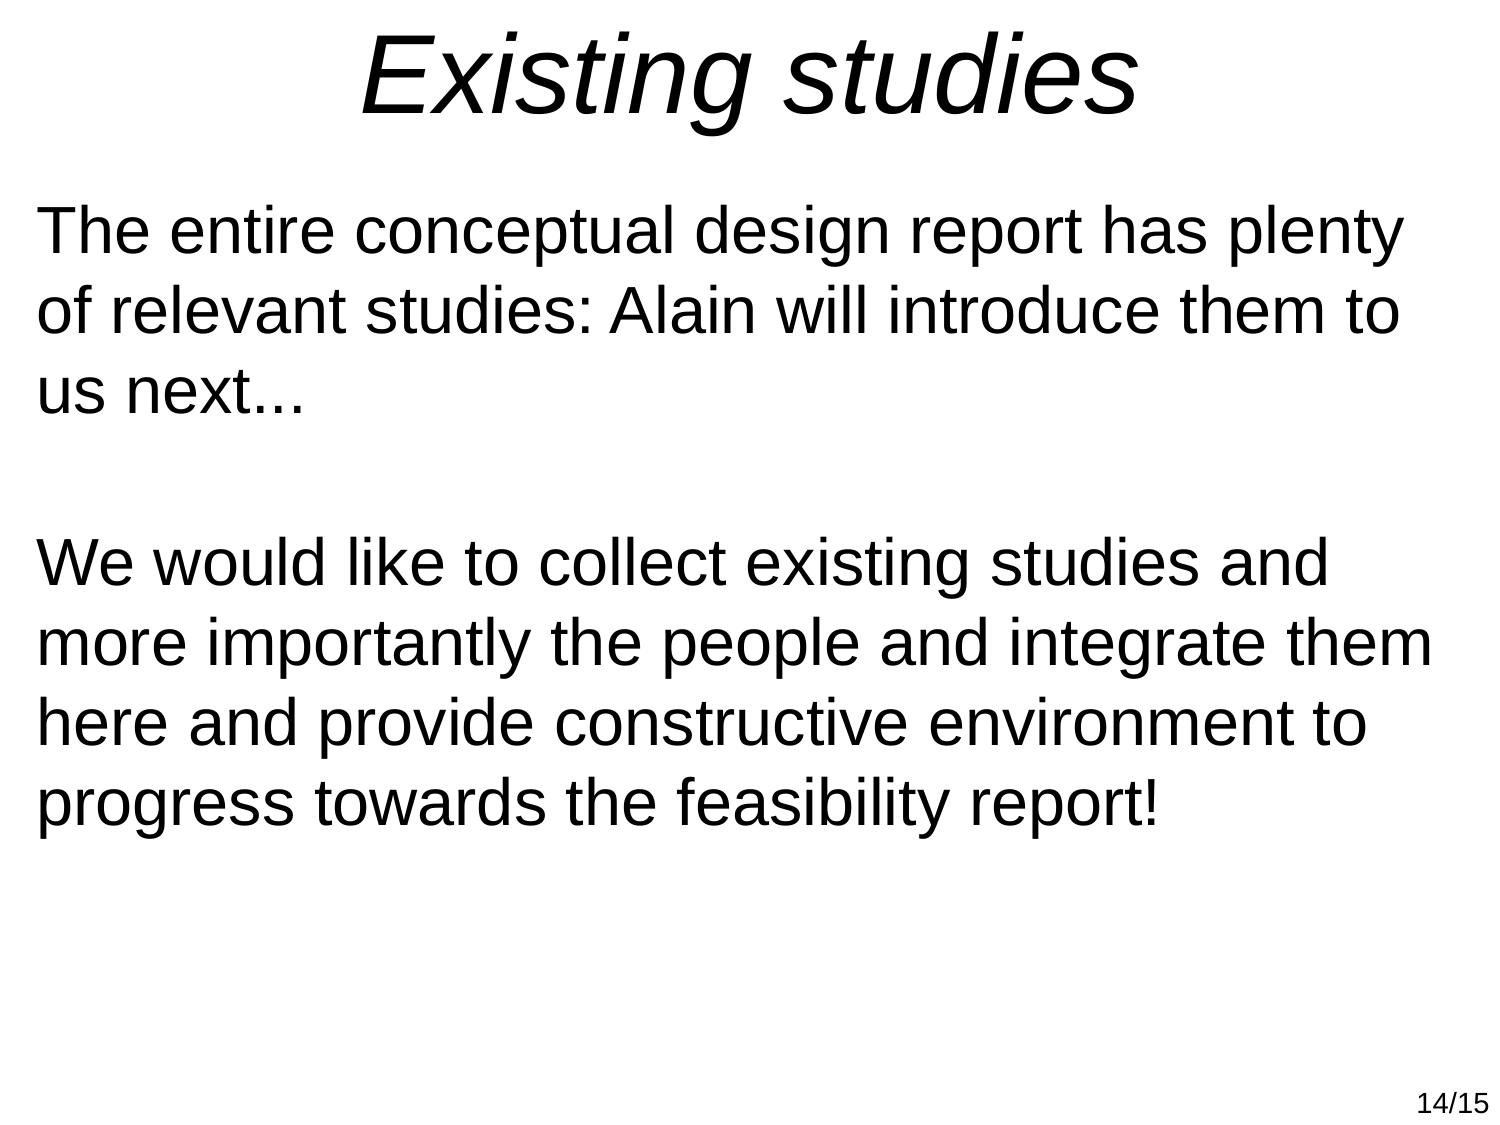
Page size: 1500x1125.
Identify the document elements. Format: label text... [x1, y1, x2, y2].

list The entire conceptual design report has plenty of relevant studies: Alain will introduce them to us next... We would like to collect existing studies and more importantly the people and integrate them here and provide constructive environment to progress towards the feasibility report! [36, 186, 1462, 1104]
title Existing studies [0, 0, 1500, 165]
